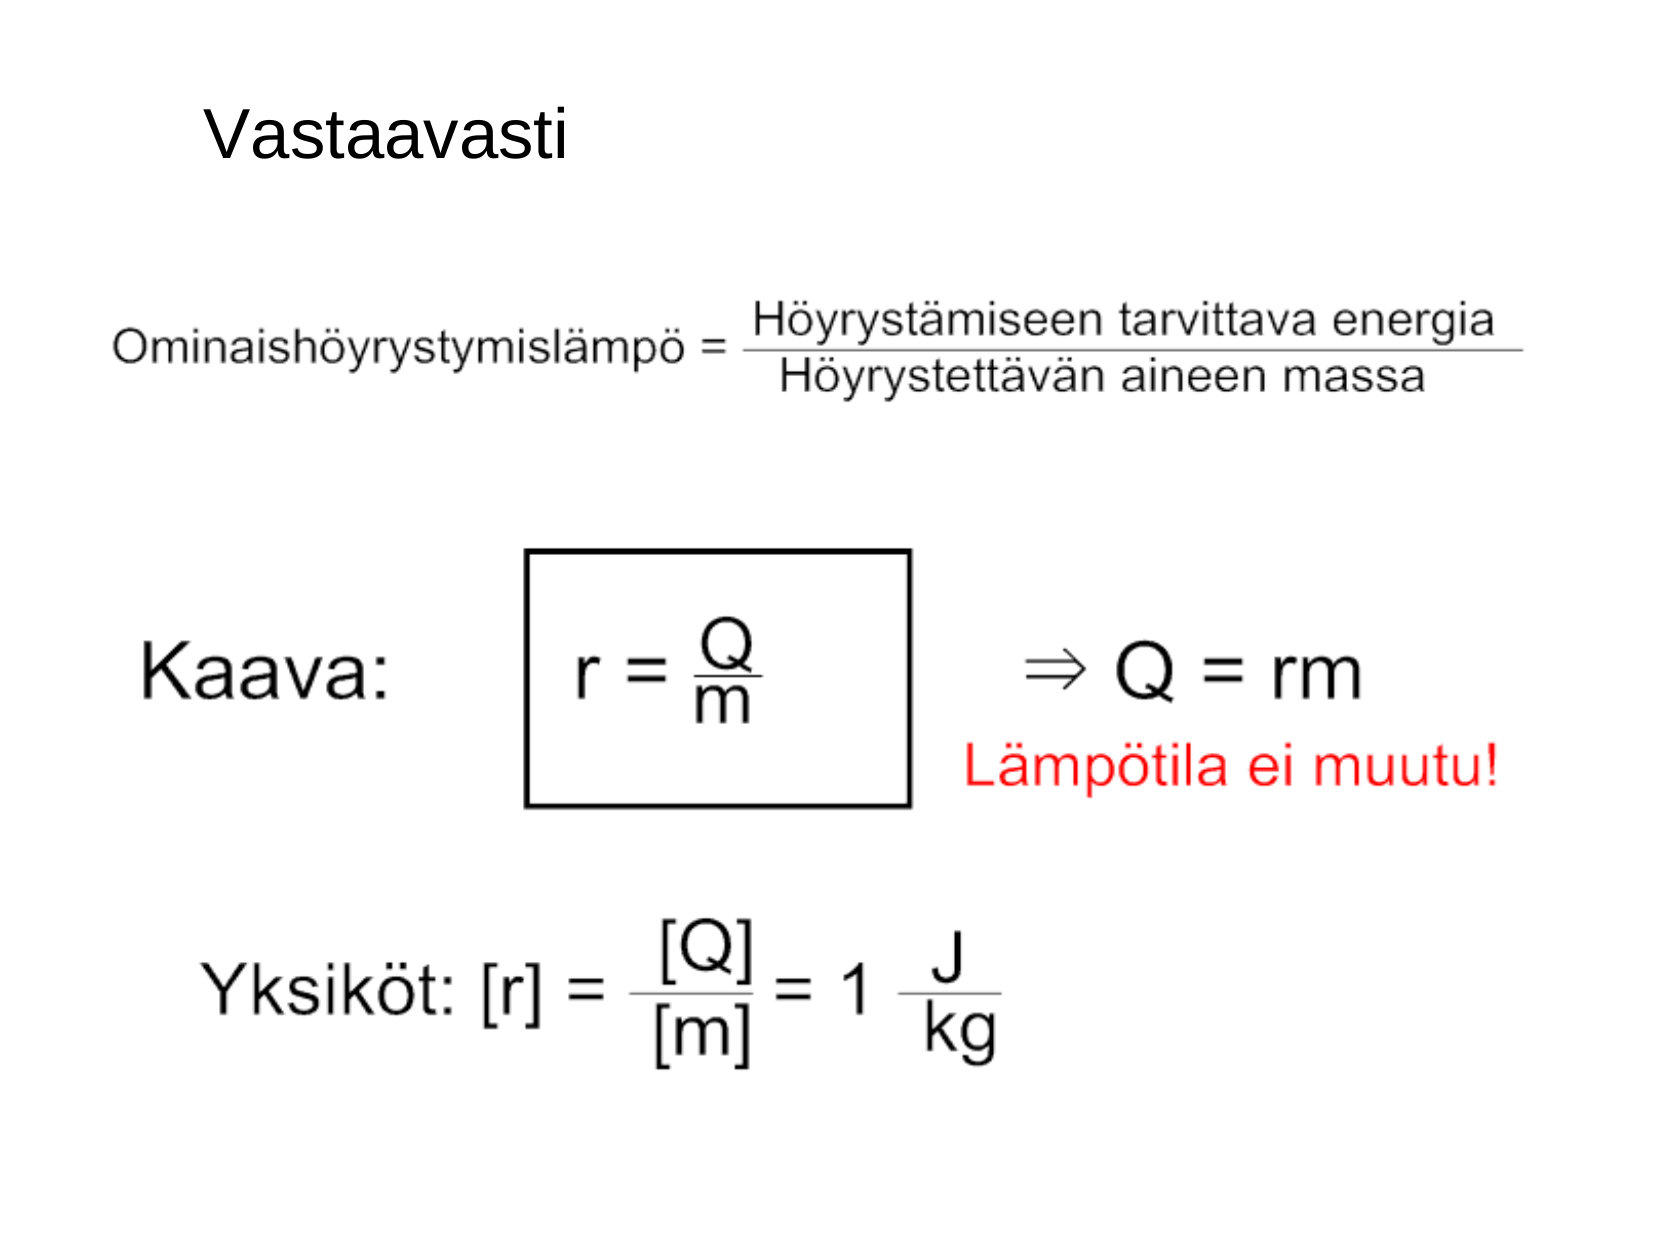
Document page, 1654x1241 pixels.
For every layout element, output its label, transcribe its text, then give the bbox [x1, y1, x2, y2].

picture [73, 228, 1560, 1099]
text_box Vastaavasti [188, 82, 1218, 228]
